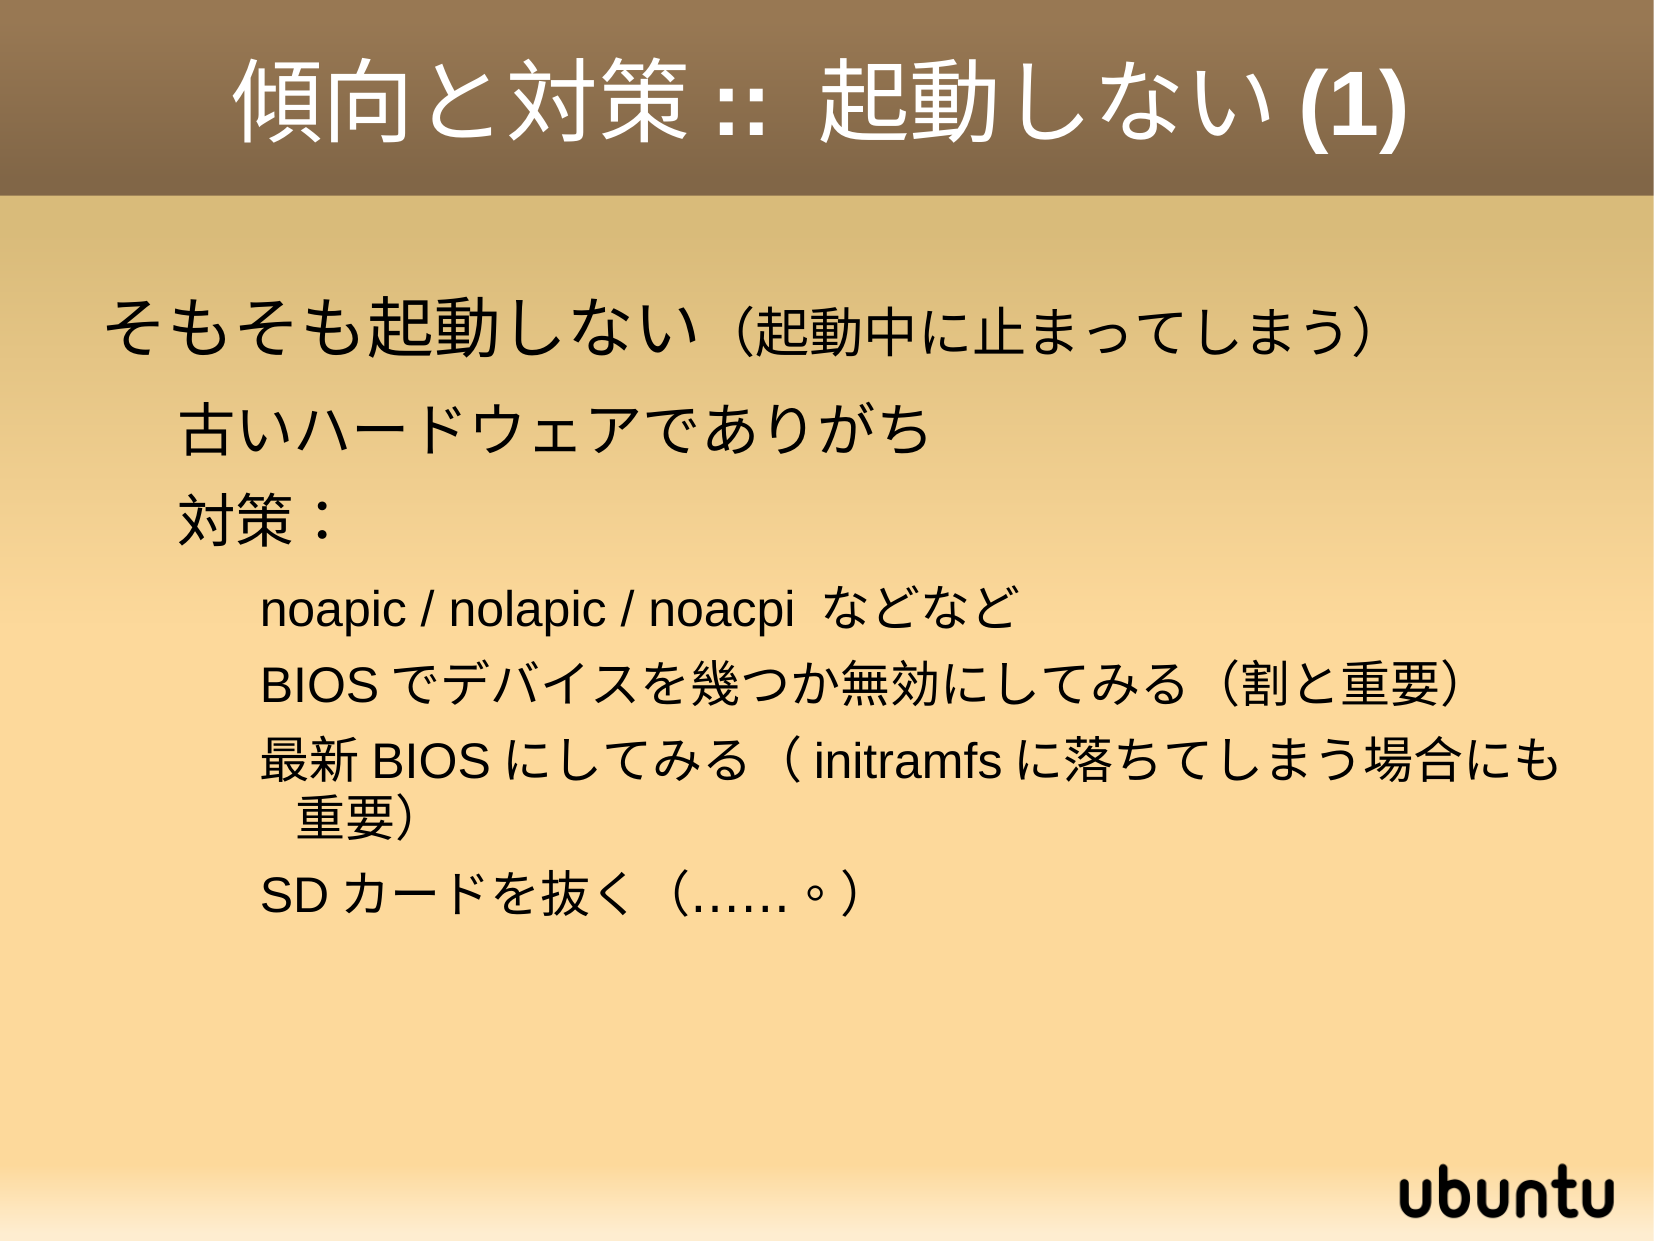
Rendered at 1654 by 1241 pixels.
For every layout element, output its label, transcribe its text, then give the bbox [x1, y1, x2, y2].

list そもそも起動しない（起動中に止まってしまう） 古いハードウェアでありがち 対策： noapic / nolapic / noacpi などなど BIOSでデバイスを幾つか無効にしてみる（割と重要） 最新BIOSにしてみる（initramfsに落ちてしまう場合にも重要） SDカードを抜く（……。） [82, 290, 1571, 1094]
picture [0, 0, 1654, 1241]
title 傾向と対策:: 起動しない(1) [76, 7, 1565, 200]
